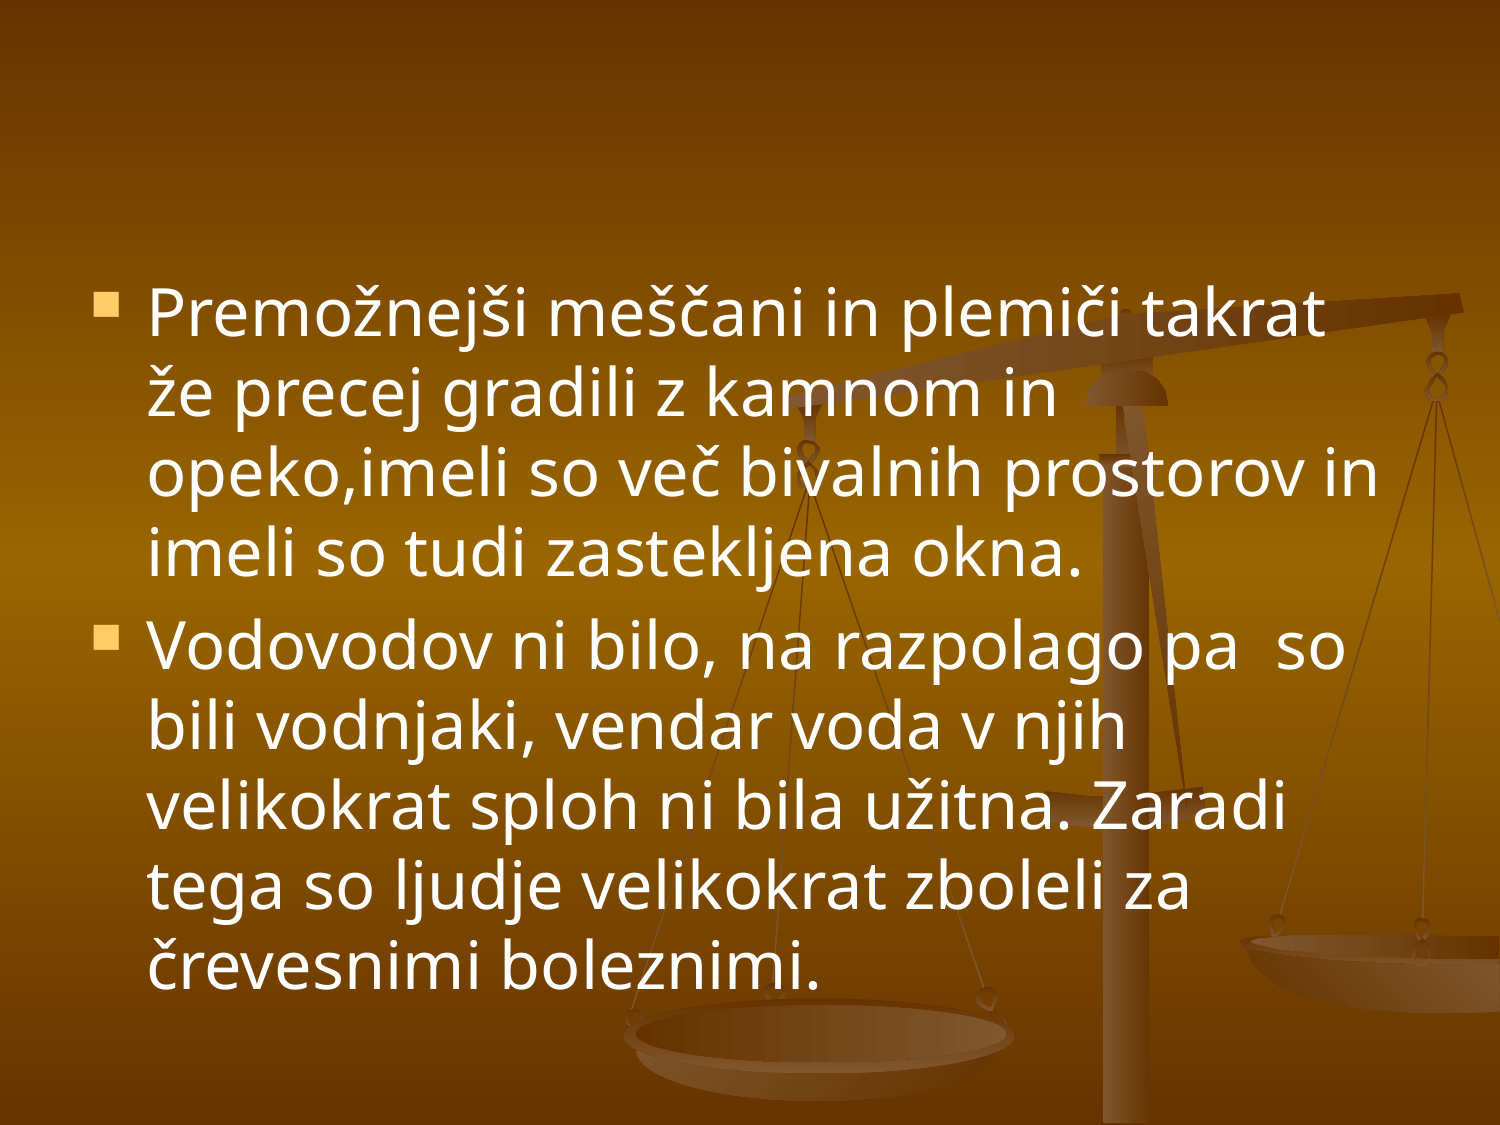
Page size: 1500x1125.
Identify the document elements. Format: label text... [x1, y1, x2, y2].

list Premožnejši meščani in plemiči takrat že precej gradili z kamnom in opeko,imeli so več bivalnih prostorov in imeli so tudi zastekljena okna. Vodovodov ni bilo, na razpolago pa so bili vodnjaki, vendar voda v njih velikokrat sploh ni bila užitna. Zaradi tega so ljudje velikokrat zboleli za črevesnimi boleznimi. [75, 262, 1425, 1006]
